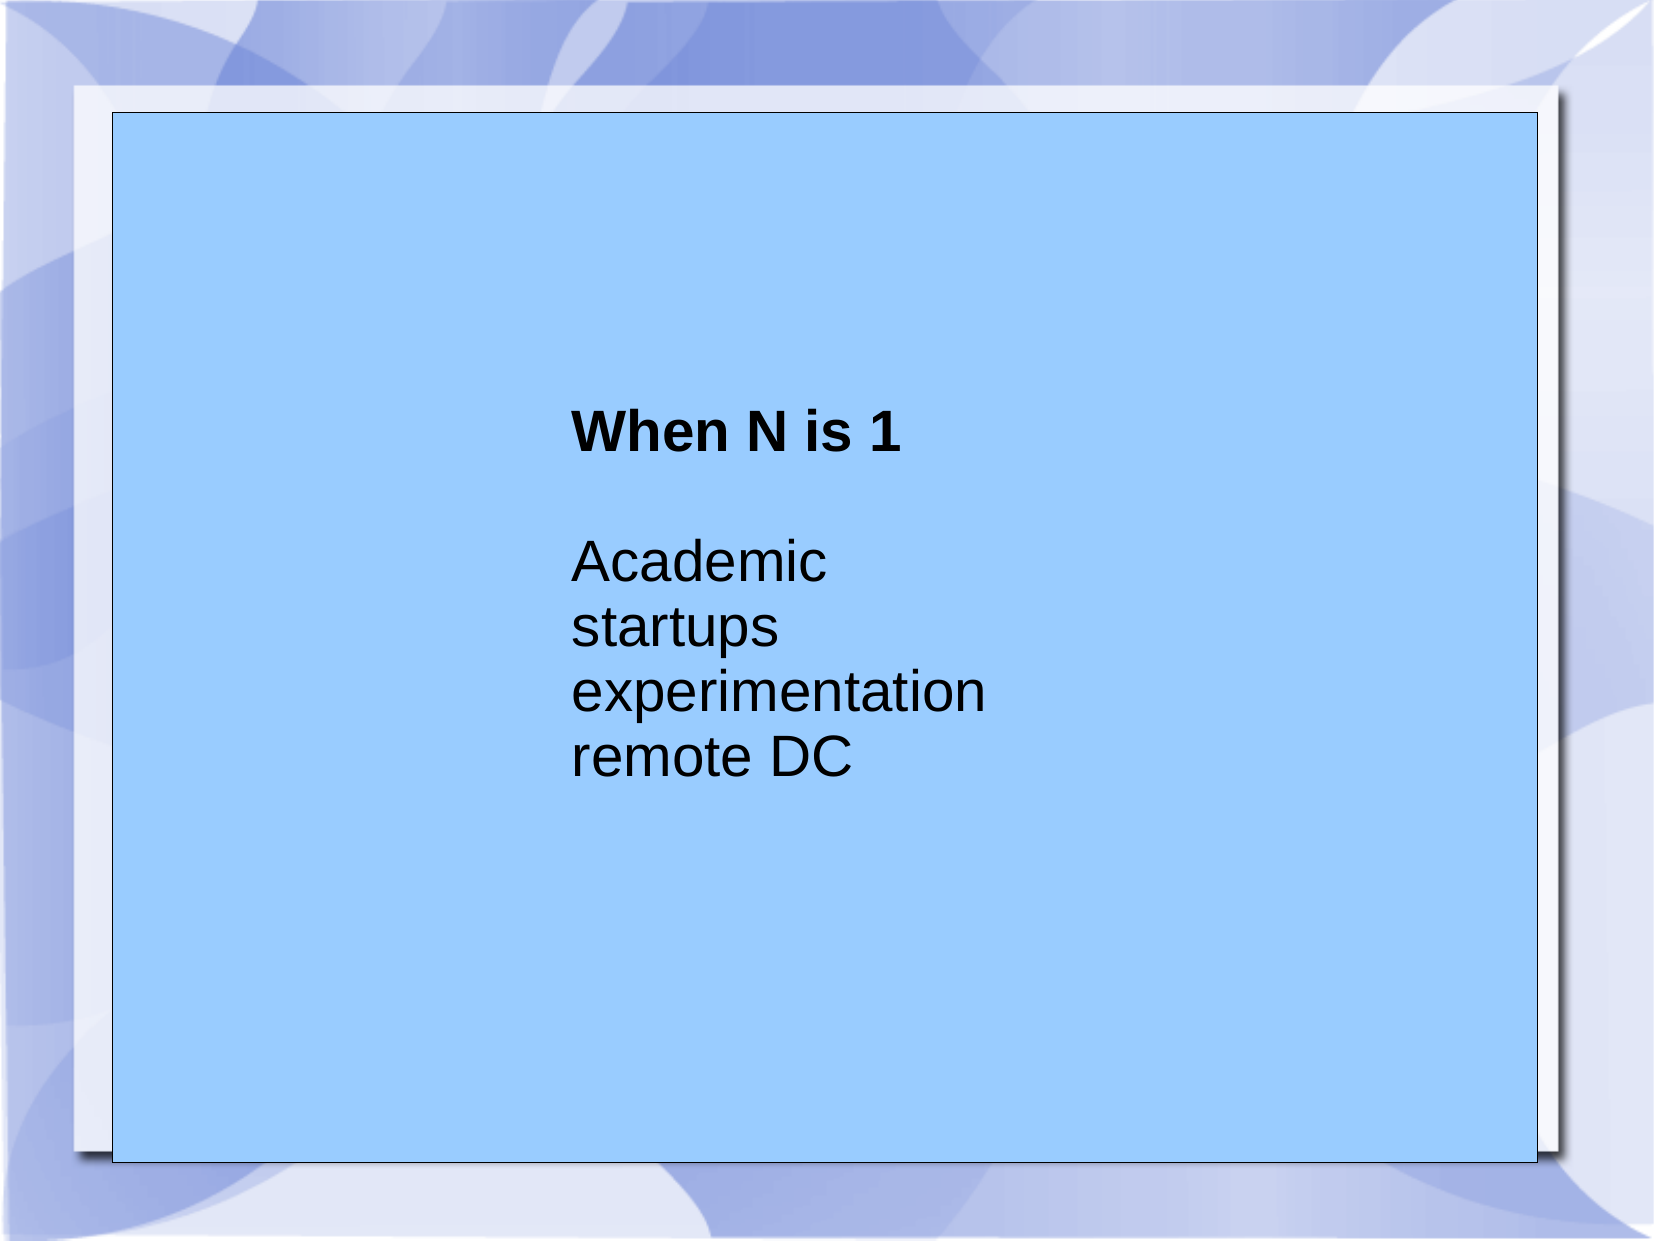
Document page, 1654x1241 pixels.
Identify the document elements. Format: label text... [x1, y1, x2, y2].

text_box When N is 1 Academic startups experimentation remote DC [557, 391, 1120, 838]
picture [0, 0, 1654, 1241]
text_box [112, 112, 1538, 1163]
